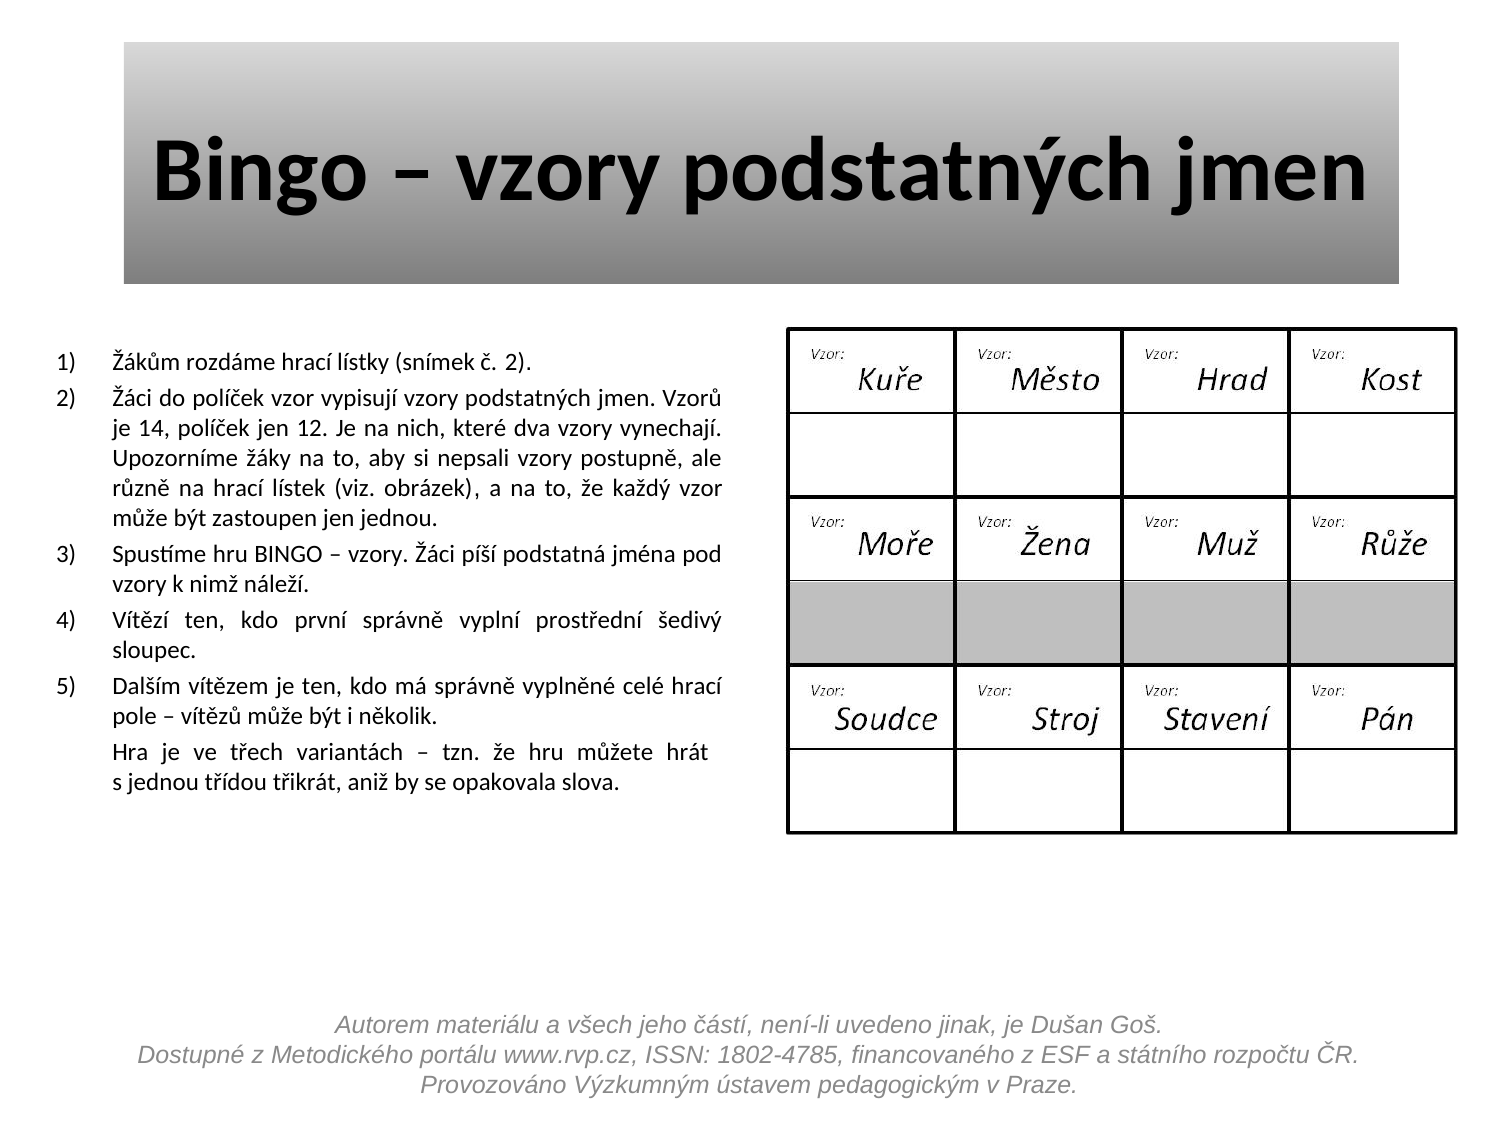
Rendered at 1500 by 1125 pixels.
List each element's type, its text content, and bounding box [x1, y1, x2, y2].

title Bingo – vzory podstatných jmen [123, 42, 1399, 284]
text_box Žákům rozdáme hrací lístky (snímek č. 2). Žáci do políček vzor vypisují vzory podstatných jmen. Vzorů je 14, políček jen 12. Je na nich, které dva vzory vynechají. Upozorníme žáky na to, aby si nepsali vzory postupně, ale různě na hrací lístek (viz. obrázek), a na to, že každý vzor může být zastoupen jen jednou. Spustíme hru BINGO – vzory. Žáci píší podstatná jména pod vzory k nimž náleží. Vítězí ten, kdo první správně vyplní prostřední šedivý sloupec. Dalším vítězem je ten, kdo má správně vyplněné celé hrací pole – vítězů může být i několik. Hra je ve třech variantách – tzn. že hru můžete hrát s jednou třídou třikrát, aniž by se opakovala slova. [41, 338, 739, 858]
picture [785, 326, 1458, 835]
text_box Autorem materiálu a všech jeho částí, není-li uvedeno jinak, je Dušan Goš. Dostupné z Metodického portálu www.rvp.cz, ISSN: 1802-4785, financovaného z ESF a státního rozpočtu ČR. Provozováno Výzkumným ústavem pedagogickým v Praze. [112, 1023, 1389, 1084]
